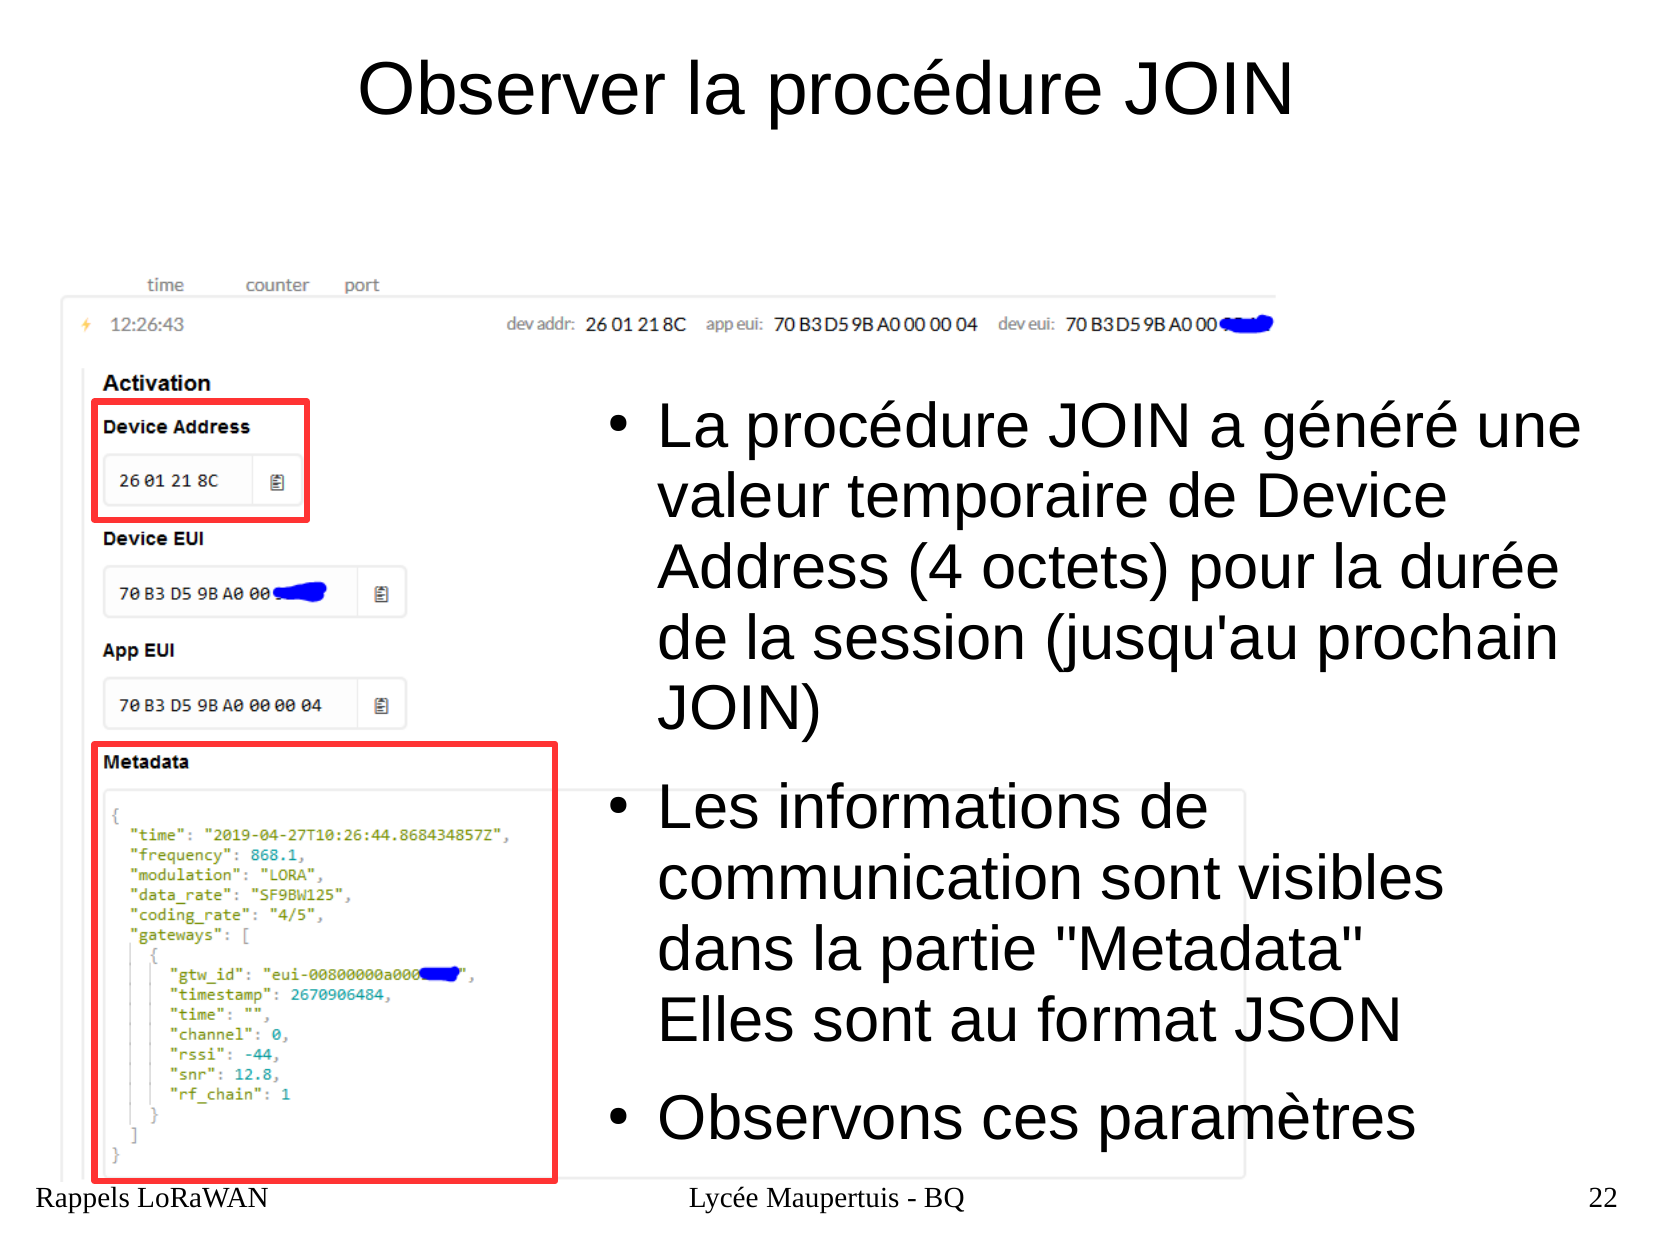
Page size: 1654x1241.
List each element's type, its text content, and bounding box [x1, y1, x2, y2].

picture [51, 259, 1276, 1182]
list La procédure JOIN a généré une valeur temporaire de Device Address (4 octets) pour la durée de la session (jusqu'au prochain JOIN) Les informations de communication sont visibles dans la partie "Metadata" Elles sont au format JSON Observons ces paramètres [590, 389, 1595, 1158]
title Observer la procédure JOIN [35, 35, 1619, 142]
picture [98, 747, 552, 1178]
